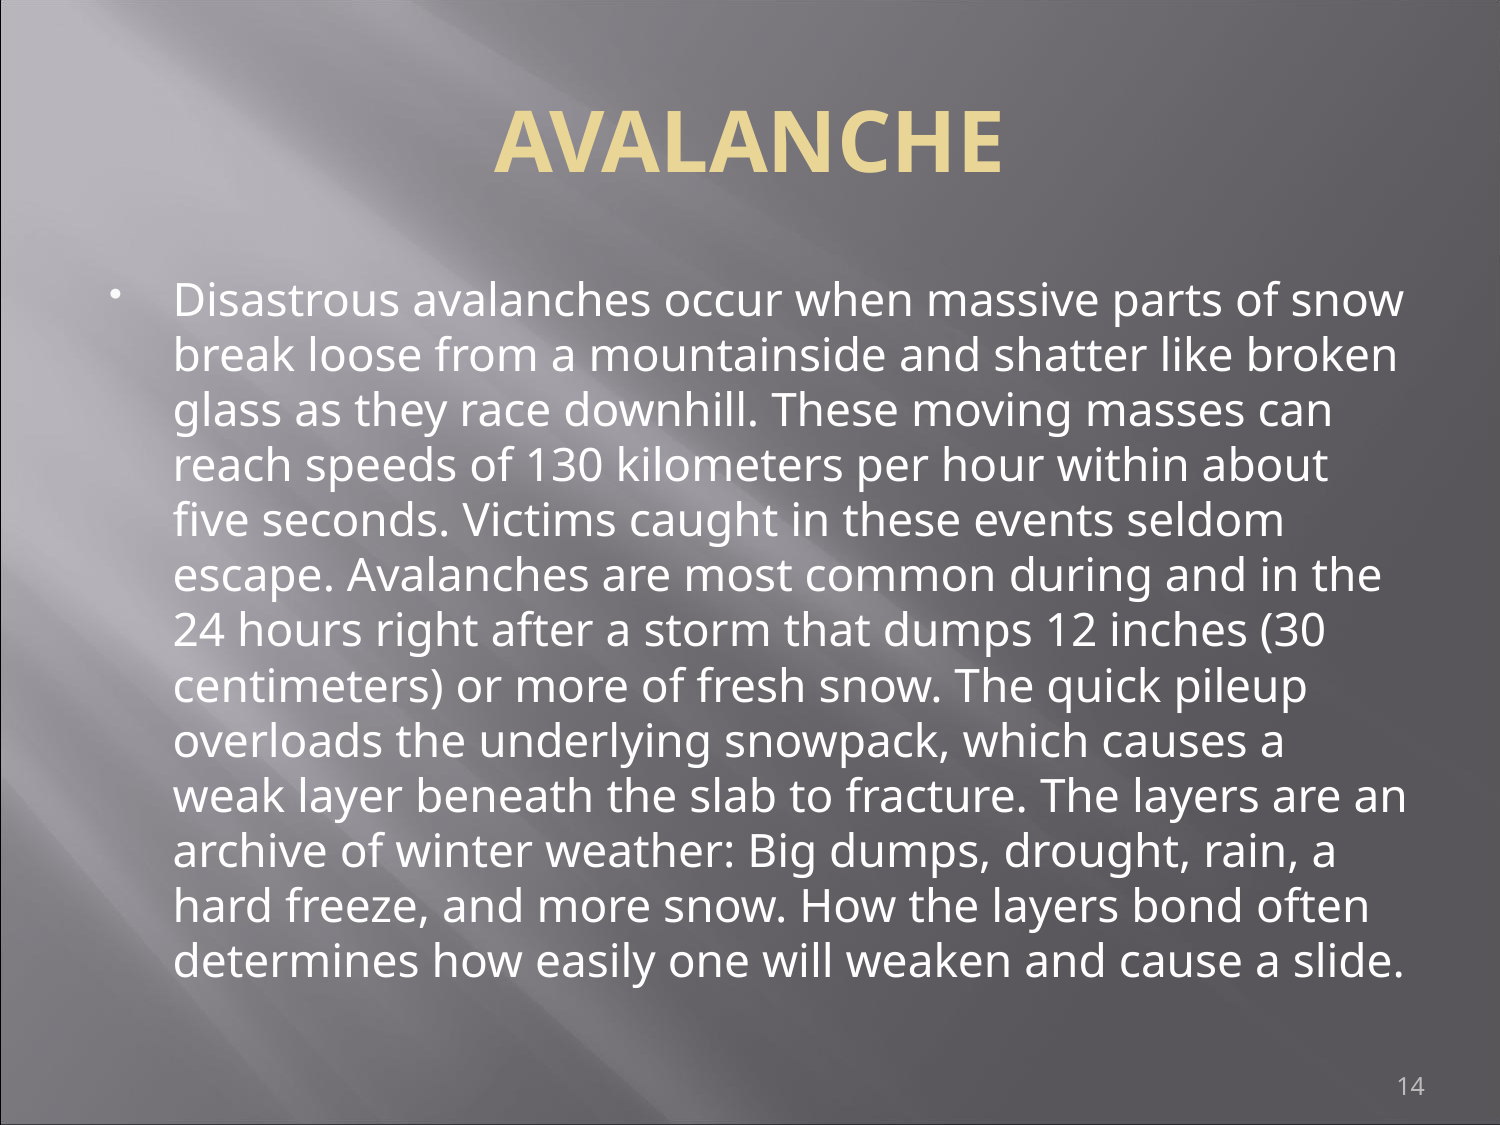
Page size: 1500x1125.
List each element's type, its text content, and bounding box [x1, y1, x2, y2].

slide_number <number> [1299, 1052, 1425, 1113]
title AVALANCHE [75, 45, 1425, 233]
picture [0, 0, 1500, 1125]
list Disastrous avalanches occur when massive parts of snow break loose from a mountainside and shatter like broken glass as they race downhill. These moving masses can reach speeds of 130 kilometers per hour within about five seconds. Victims caught in these events seldom escape. Avalanches are most common during and in the 24 hours right after a storm that dumps 12 inches (30 centimeters) or more of fresh snow. The quick pileup overloads the underlying snowpack, which causes a weak layer beneath the slab to fracture. The layers are an archive of winter weather: Big dumps, drought, rain, a hard freeze, and more snow. How the layers bond often determines how easily one will weaken and cause a slide. [75, 262, 1425, 1035]
